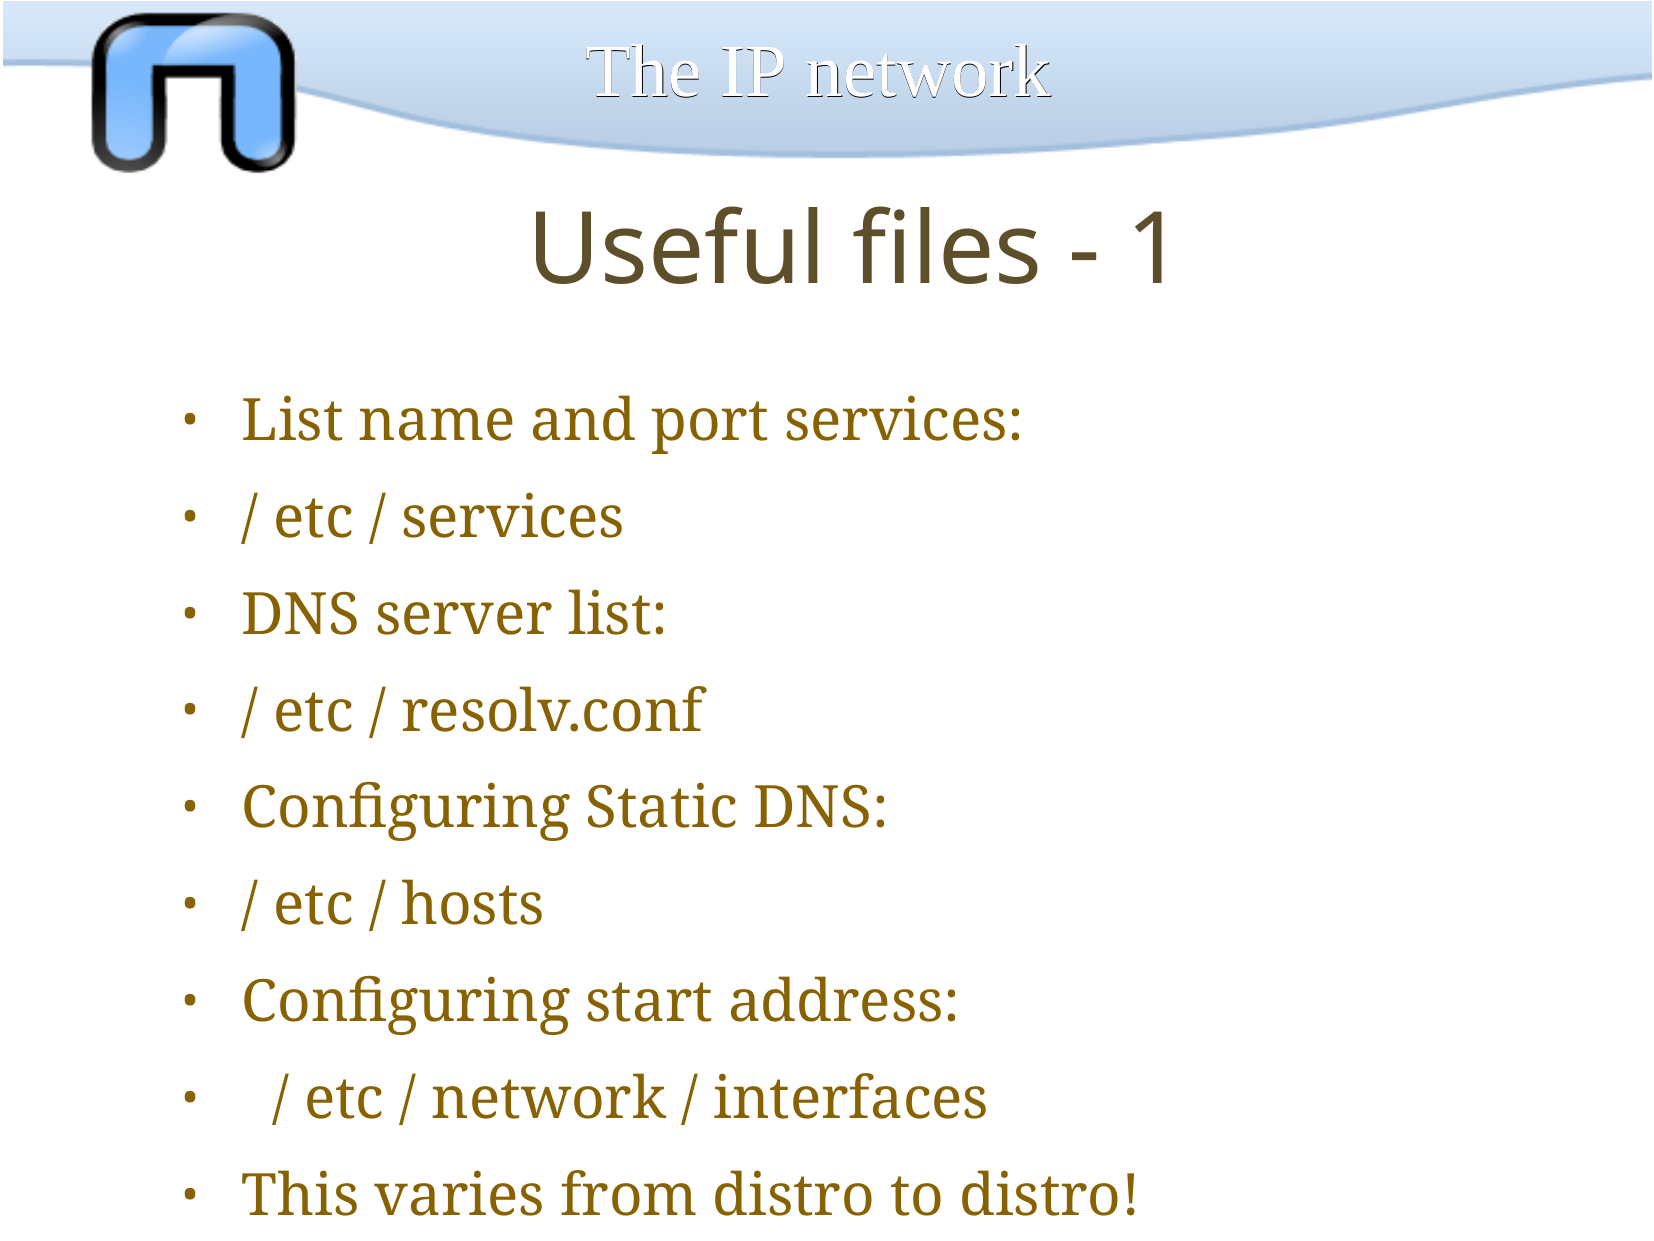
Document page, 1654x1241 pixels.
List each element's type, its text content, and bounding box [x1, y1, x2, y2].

text_box The IP network [573, 29, 1063, 82]
list List name and port services: / etc / services DNS server list: / etc / resolv.conf Configuring Static DNS: / etc / hosts Configuring start address: / etc / network / interfaces This varies from distro to distro! [147, 408, 1565, 1241]
picture [0, 0, 1654, 1241]
title Useful files - 1 [147, 82, 1565, 408]
